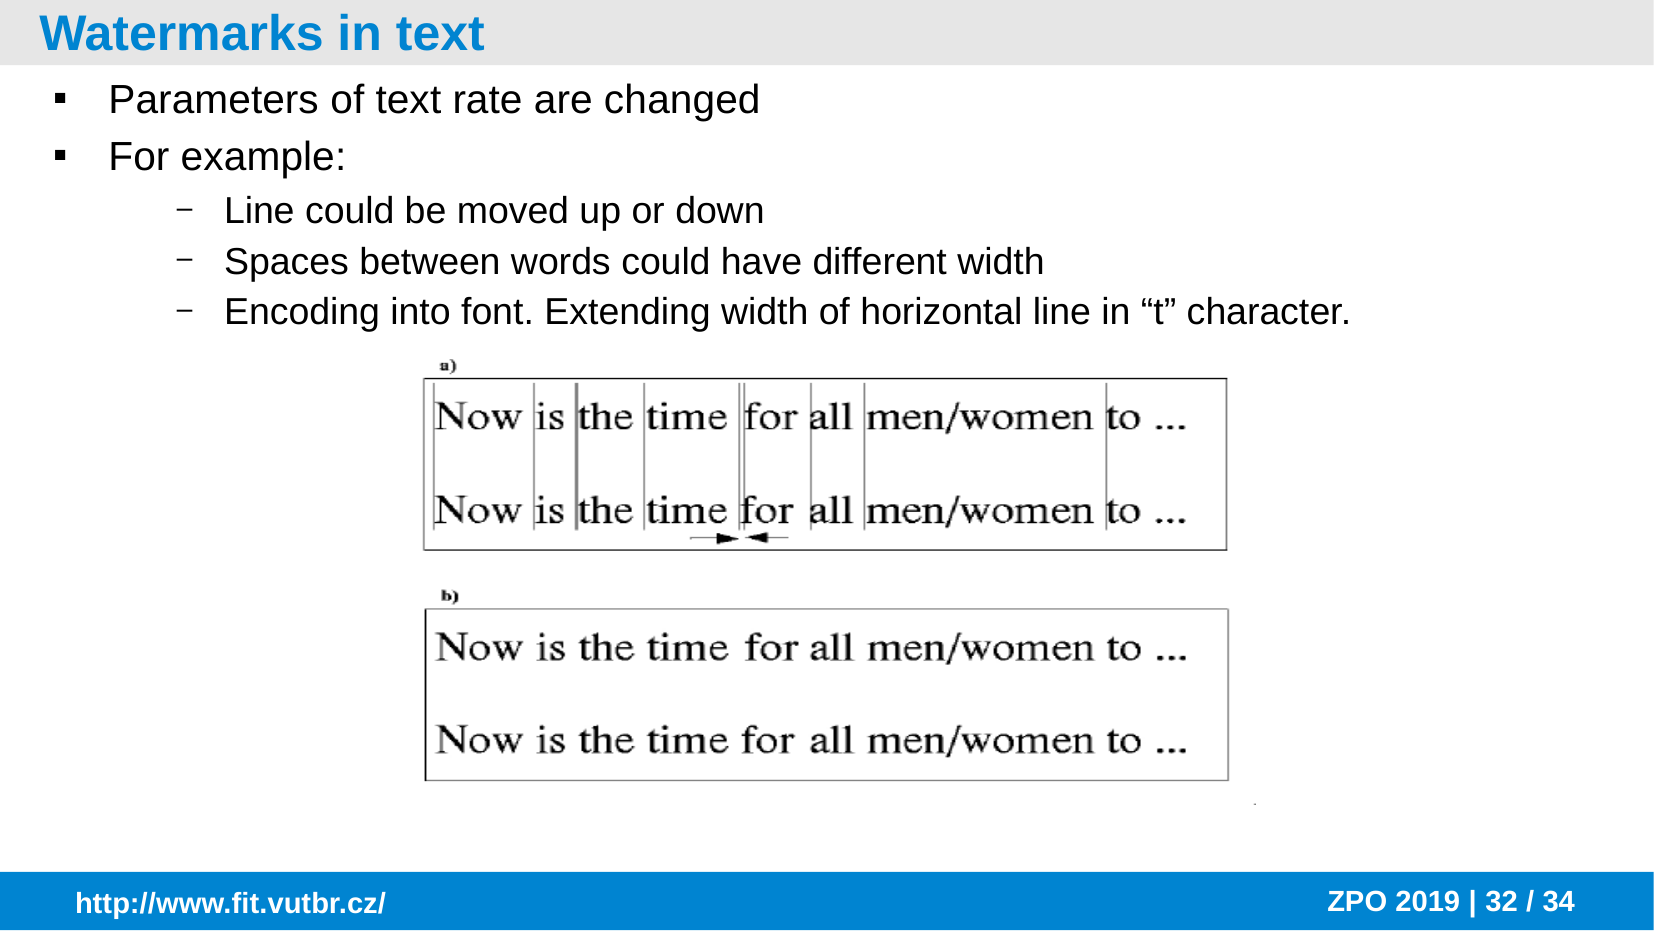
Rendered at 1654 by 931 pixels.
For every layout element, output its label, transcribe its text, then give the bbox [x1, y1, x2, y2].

list Parameters of text rate are changed For example: Line could be moved up or down Spaces between words could have different width Encoding into font. Extending width of horizontal line in “t” character. [37, 76, 1613, 844]
title Watermarks in text [39, 4, 1615, 61]
picture [400, 353, 1256, 805]
